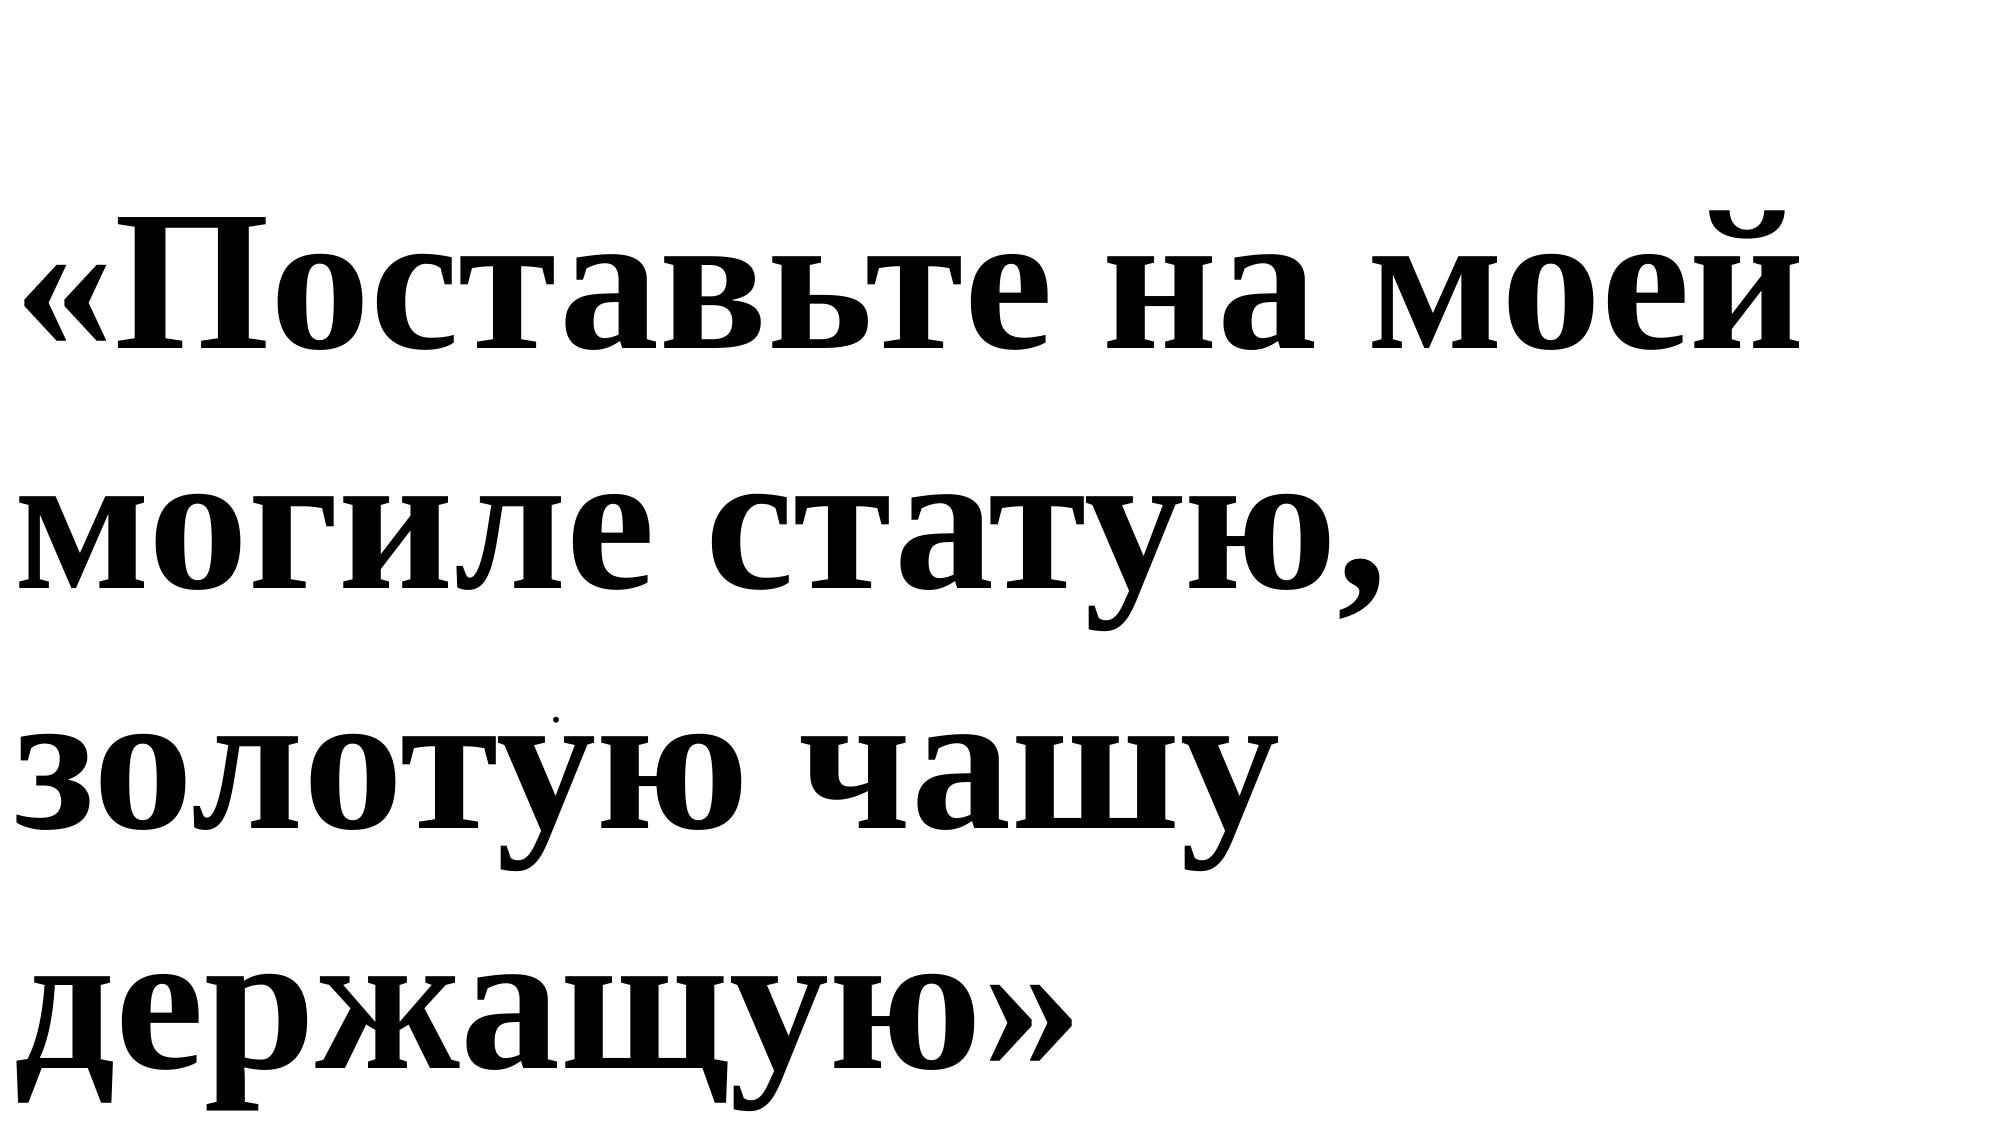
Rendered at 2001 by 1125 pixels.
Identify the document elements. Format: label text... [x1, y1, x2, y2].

text_box «Поставьте на моей могиле статую, золотую чашу держащую» [0, 141, 2000, 1117]
